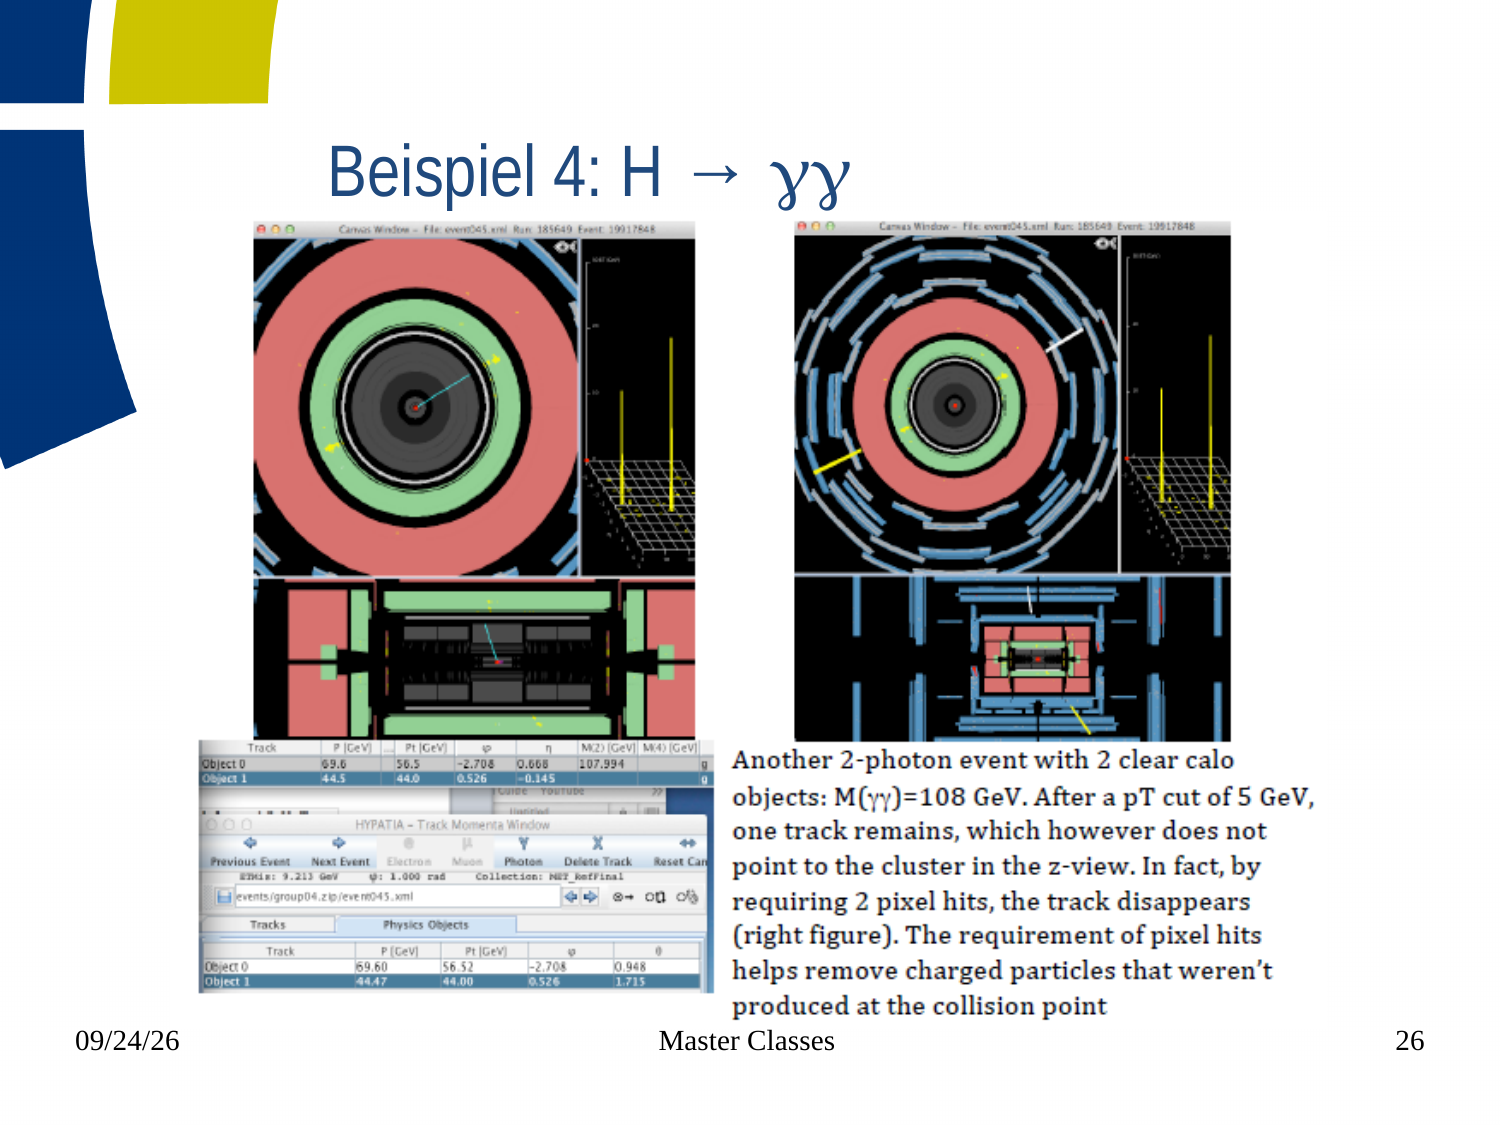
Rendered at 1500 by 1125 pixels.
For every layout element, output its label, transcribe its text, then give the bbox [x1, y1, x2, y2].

title Beispiel 4: H → γγ [312, 101, 1400, 233]
picture [0, 0, 1500, 1125]
